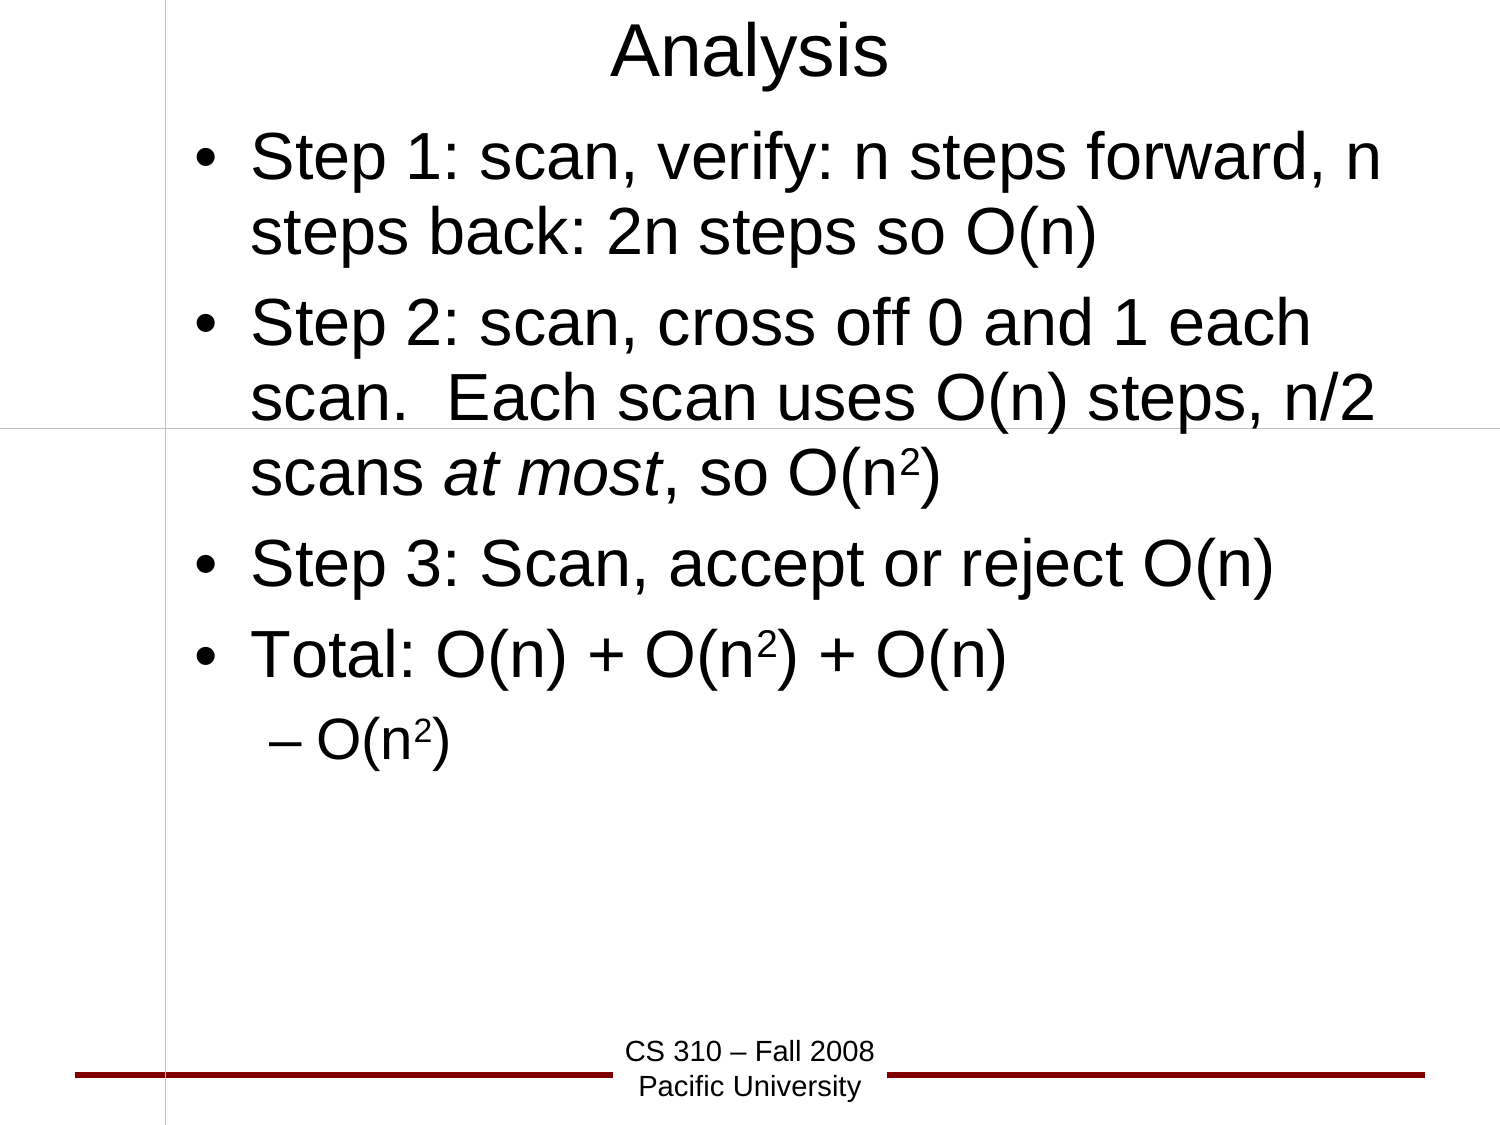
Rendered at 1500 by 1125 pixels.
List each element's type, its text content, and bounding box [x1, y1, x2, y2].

title Analysis [112, 0, 1388, 100]
list Step 1: scan, verify: n steps forward, n steps back: 2n steps so O(n) Step 2: scan, cross off 0 and 1 each scan. Each scan uses O(n) steps, n/2 scans at most, so O(n2) Step 3: Scan, accept or reject O(n) Total: O(n) + O(n2) + O(n) O(n2) [179, 111, 1455, 999]
